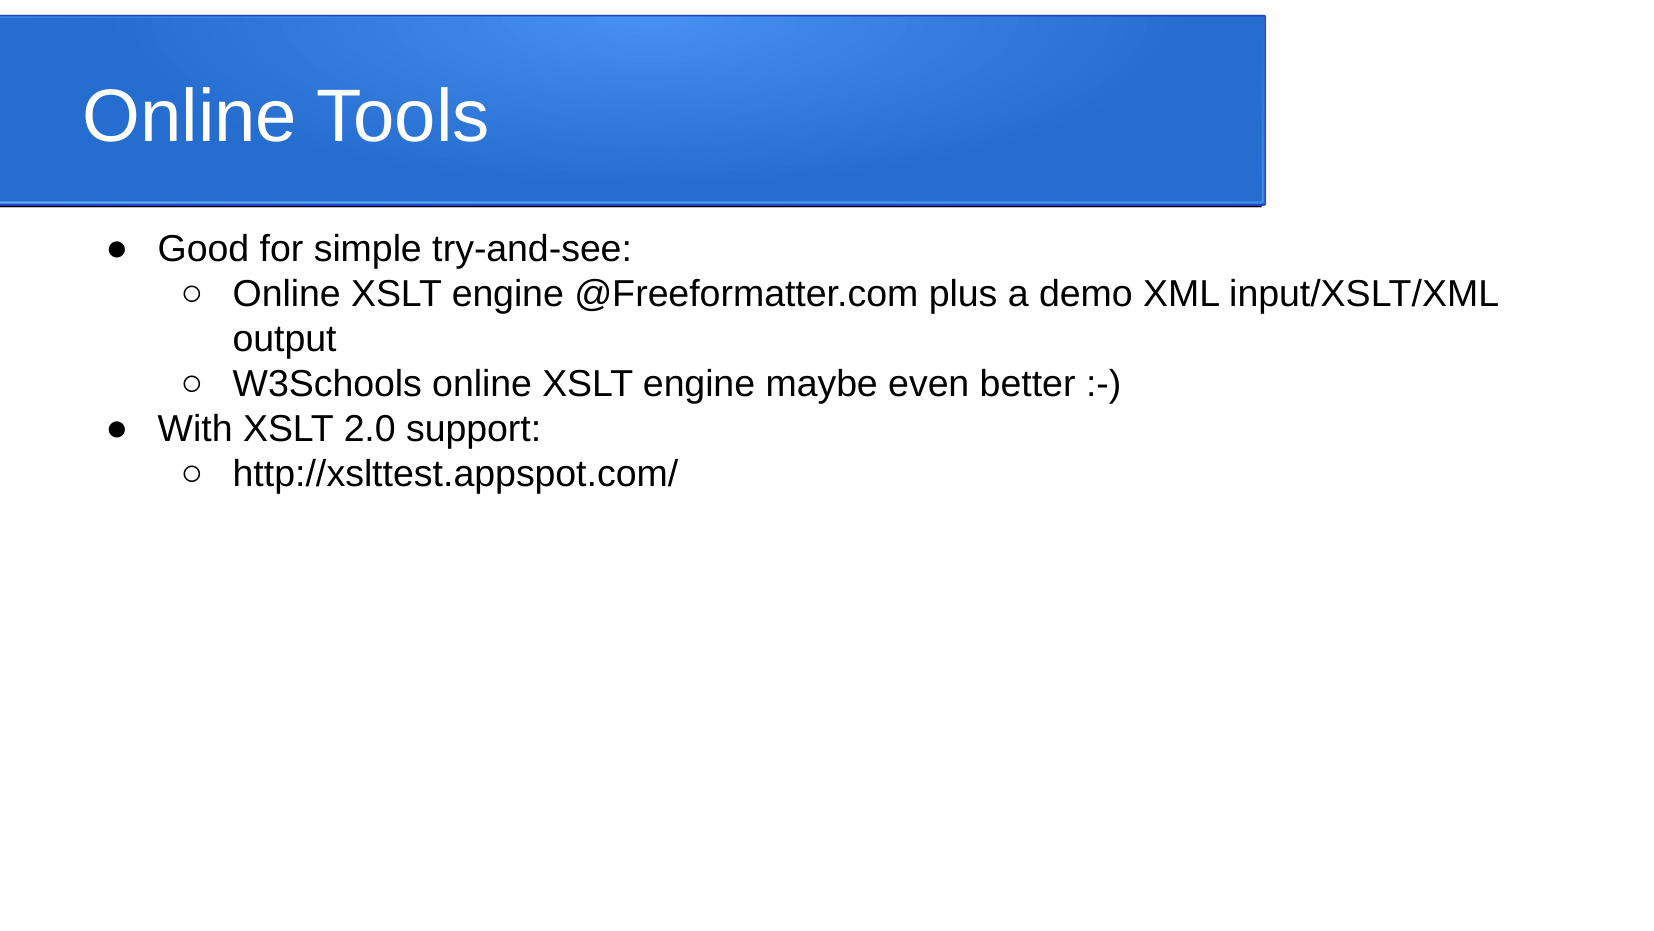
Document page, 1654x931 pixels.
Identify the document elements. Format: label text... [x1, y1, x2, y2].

title Online Tools [82, 35, 1235, 189]
picture [0, 13, 1269, 211]
list Good for simple try-and-see: Online XSLT engine @Freeformatter.com plus a demo XML input/XSLT/XML output W3Schools online XSLT engine maybe even better :-) With XSLT 2.0 support: http://xslttest.appspot.com/ [82, 224, 1571, 764]
